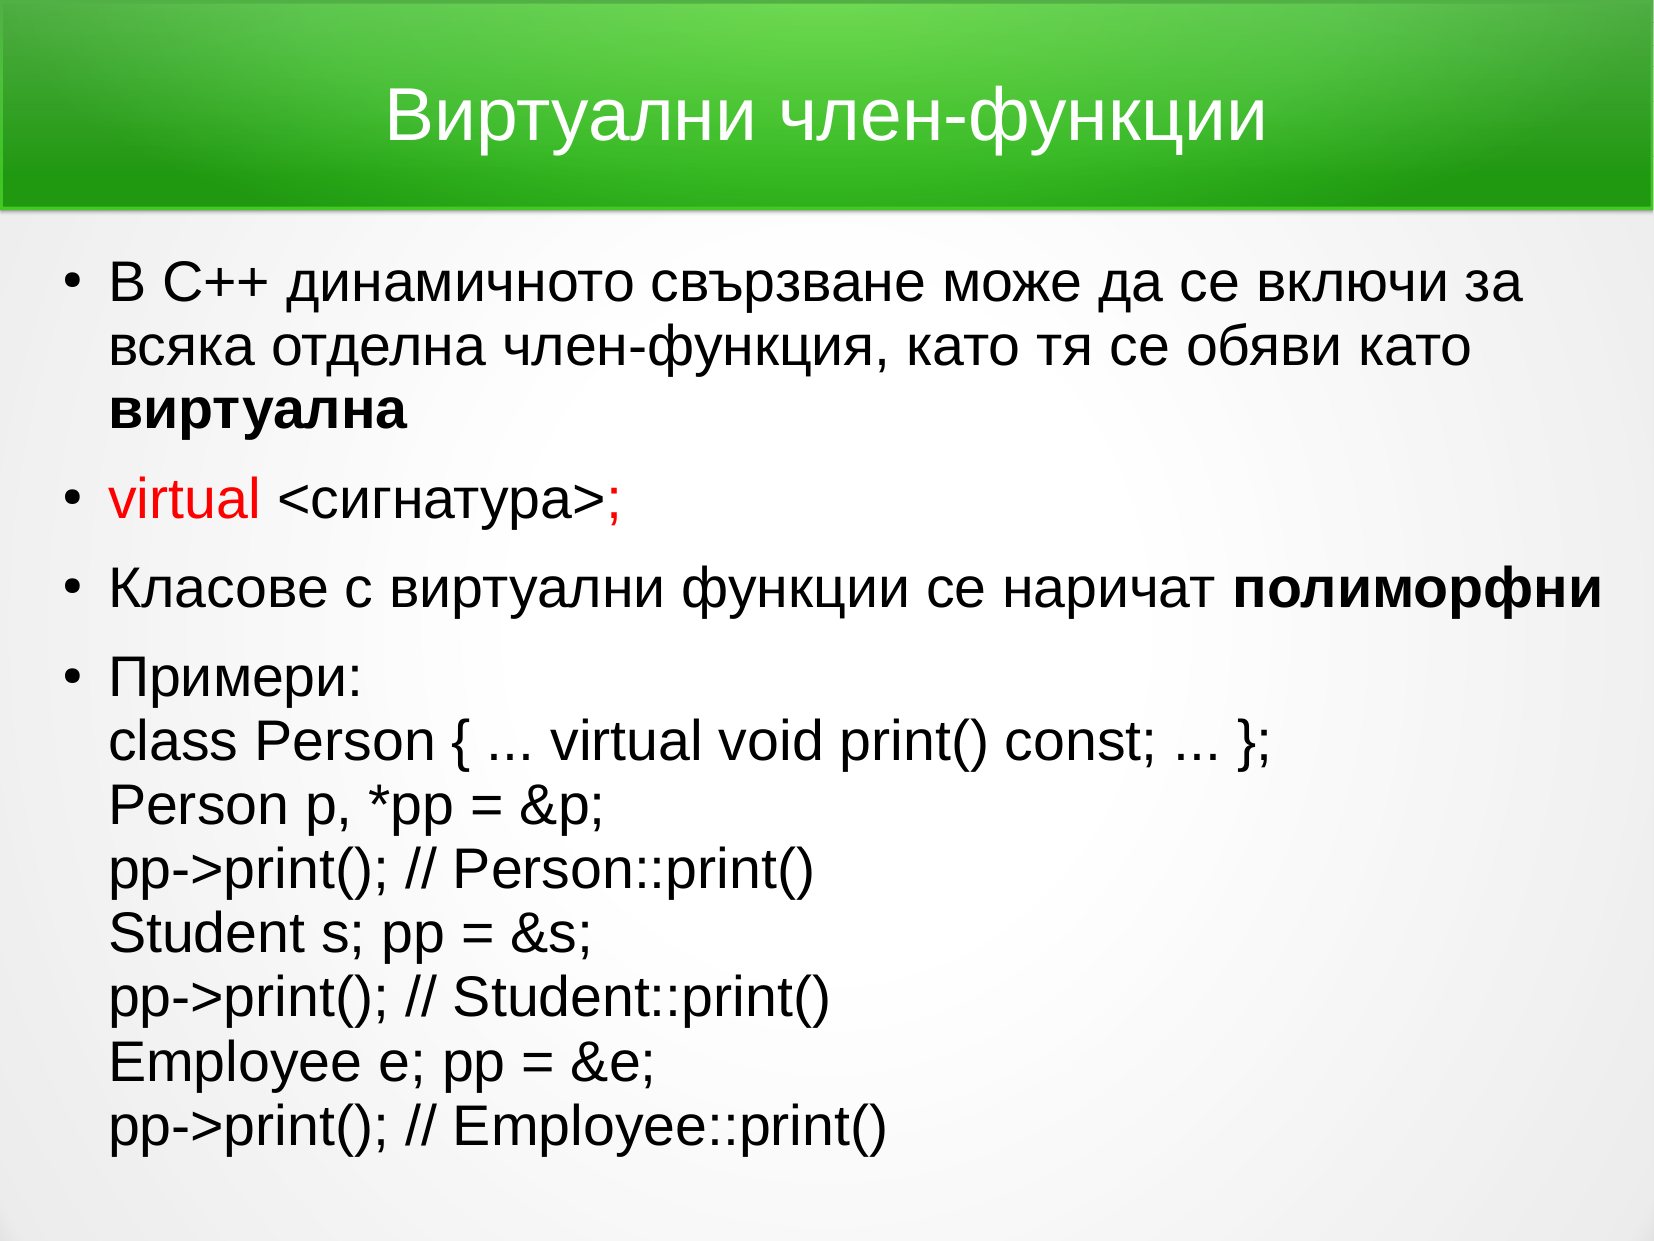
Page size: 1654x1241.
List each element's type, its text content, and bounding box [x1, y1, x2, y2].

list В C++ динамичното свързване може да се включи за всяка отделна член-функция, като тя се обяви като виртуална virtual <сигнатура>; Класове с виртуални функции се наричат полиморфни Примери: class Person { ... virtual void print() const; ... }; Person p, *pp = &p; pp->print(); // Person::print() Student s; pp = &s; pp->print(); // Student::print() Employee e; pp = &e; pp->print(); // Employee::print() [47, 249, 1619, 1217]
title Виртуални член-функции [82, 49, 1571, 179]
